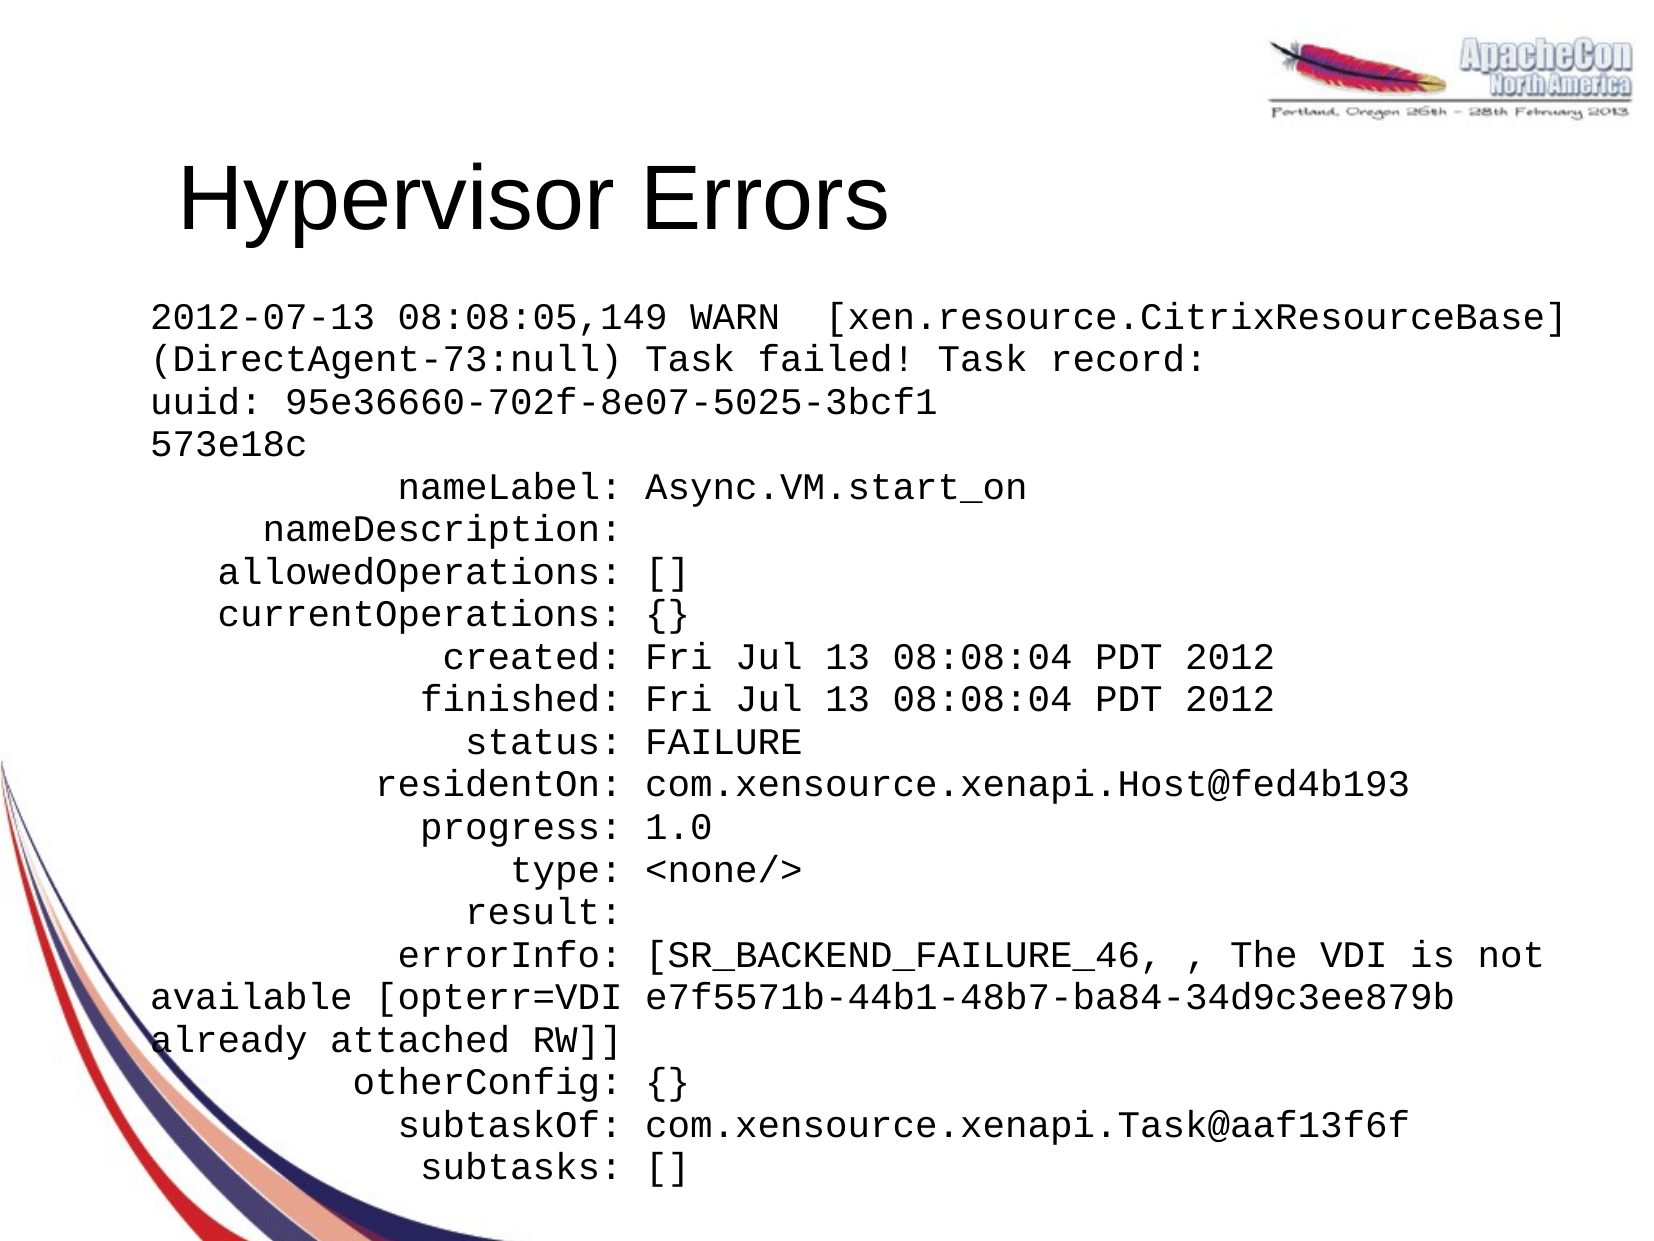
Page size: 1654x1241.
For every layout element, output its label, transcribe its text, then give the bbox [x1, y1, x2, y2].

text_box 2012-07-13 08:08:05,149 WARN [xen.resource.CitrixResourceBase] (DirectAgent-73:null) Task failed! Task record: uuid: 95e36660-702f-8e07-5025-3bcf1 573e18c nameLabel: Async.VM.start_on nameDescription: allowedOperations: [] currentOperations: {} created: Fri Jul 13 08:08:04 PDT 2012 finished: Fri Jul 13 08:08:04 PDT 2012 status: FAILURE residentOn: com.xensource.xenapi.Host@fed4b193 progress: 1.0 type: <none/> result: errorInfo: [SR_BACKEND_FAILURE_46, , The VDI is not available [opterr=VDI e7f5571b-44b1-48b7-ba84-34d9c3ee879b already attached RW]] otherConfig: {} subtaskOf: com.xensource.xenapi.Task@aaf13f6f subtasks: [] [135, 290, 1595, 1142]
title Hypervisor Errors [177, 146, 1536, 250]
picture [0, 0, 1654, 1241]
